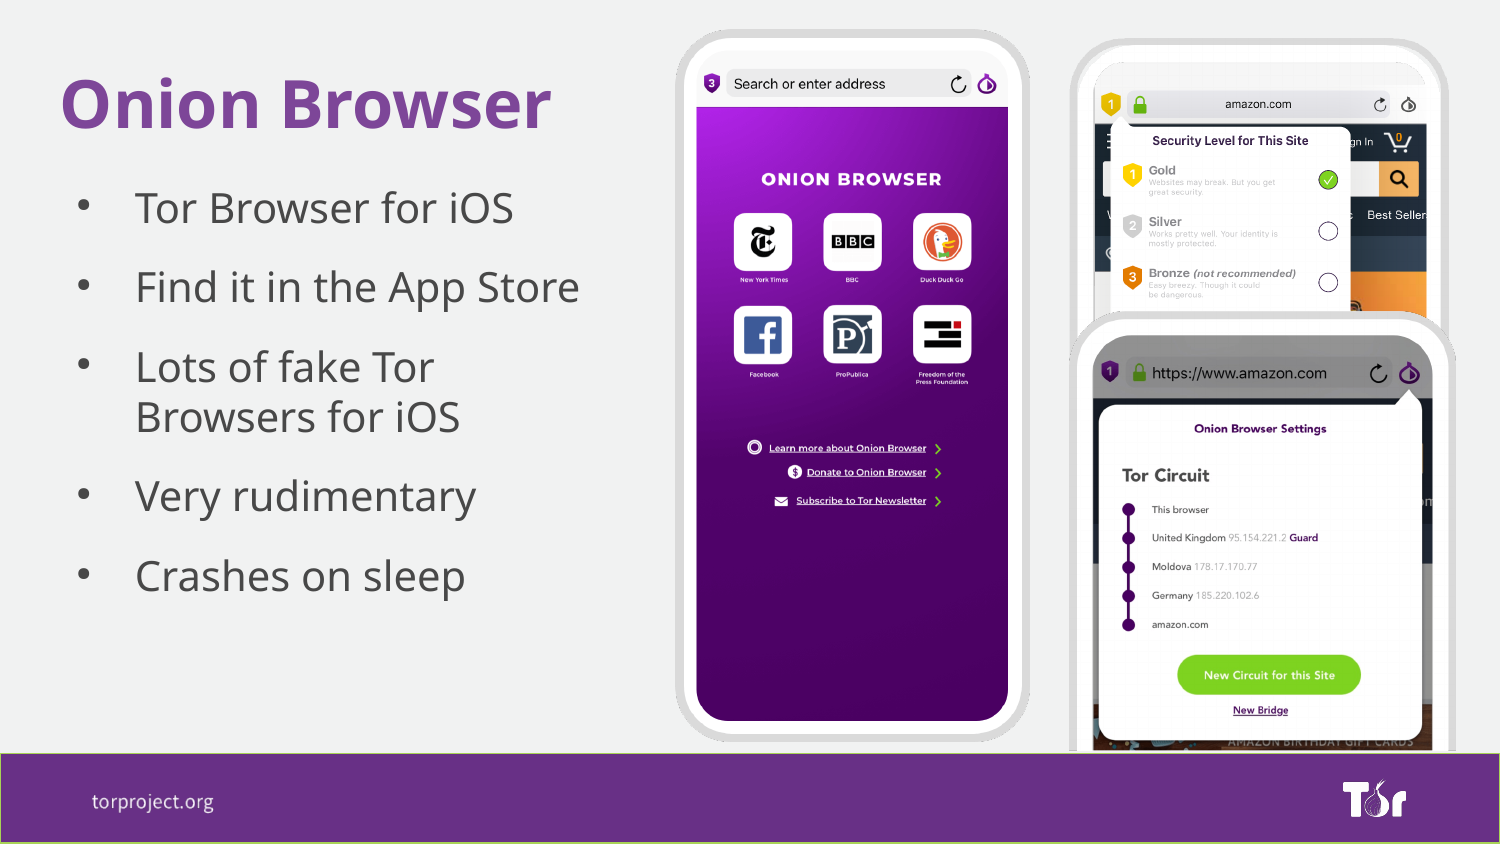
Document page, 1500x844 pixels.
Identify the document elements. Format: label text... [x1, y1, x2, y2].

picture [675, 29, 1030, 742]
picture [75, 780, 604, 821]
text_box Tor Browser for iOS Find it in the App Store Lots of fake Tor Browsers for iOS Very rudimentary Crashes on sleep [44, 174, 630, 705]
text_box Onion Browser [44, 30, 675, 175]
picture [1066, 29, 1456, 751]
picture [1343, 778, 1406, 817]
